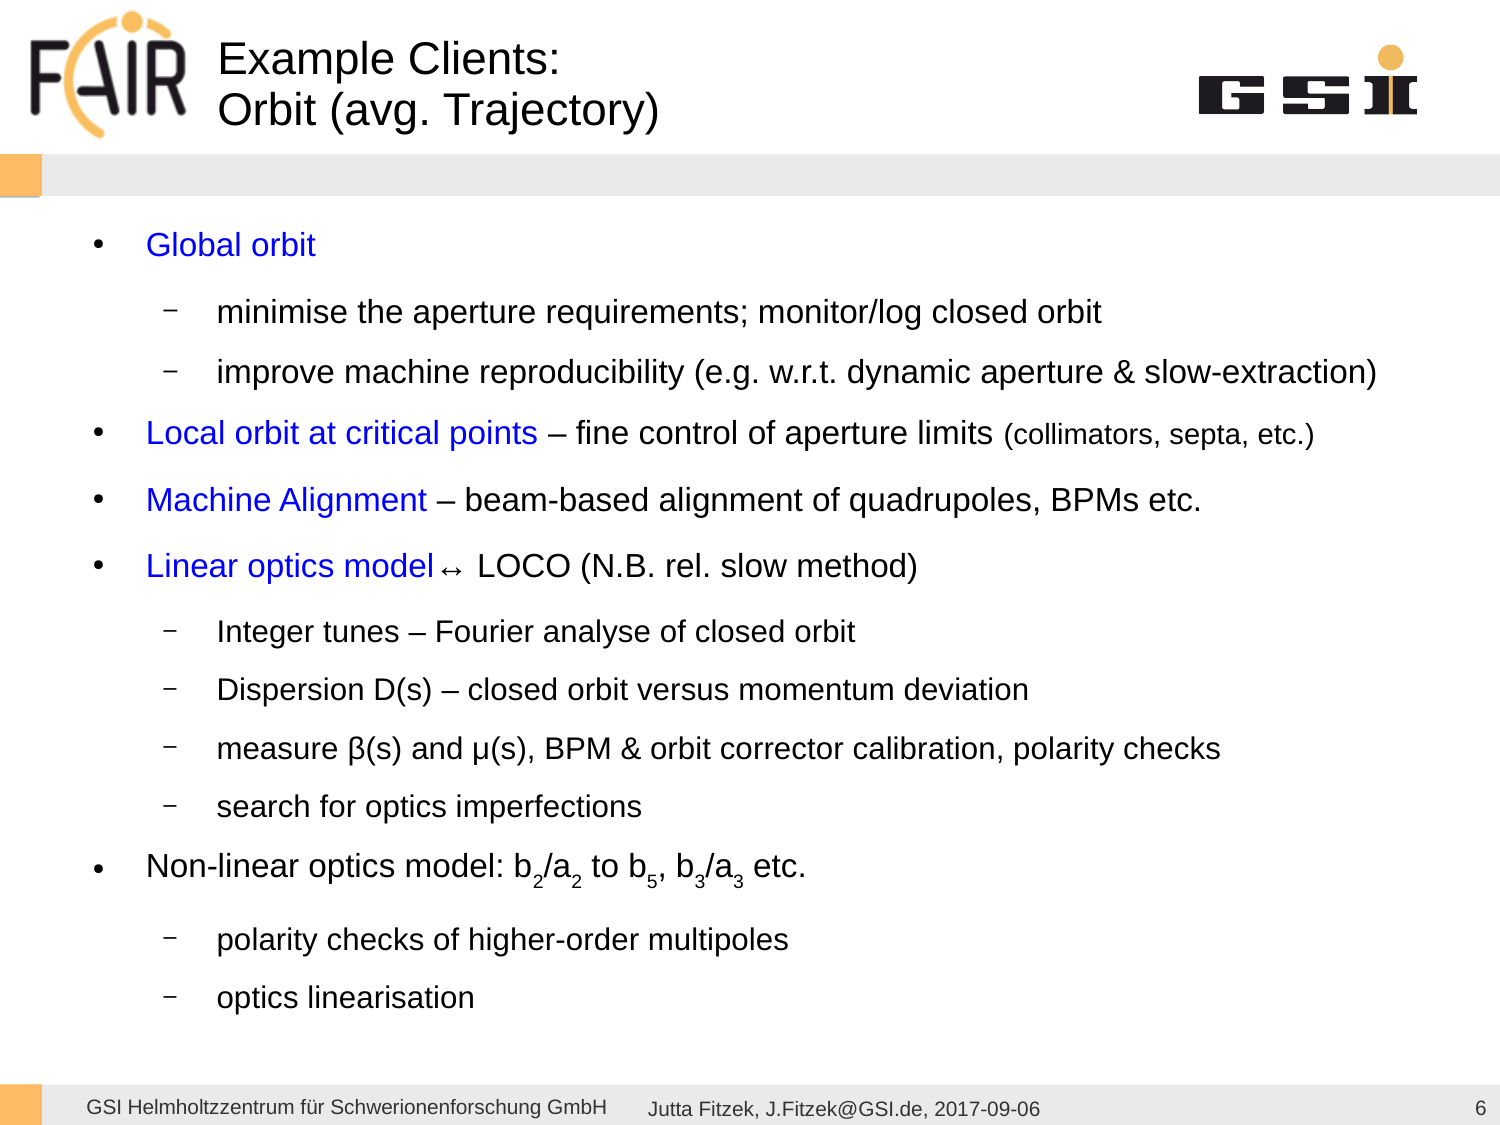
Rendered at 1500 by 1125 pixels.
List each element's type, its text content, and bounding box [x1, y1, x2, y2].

picture [1197, 42, 1419, 117]
list Global orbit minimise the aperture requirements; monitor/log closed orbit improve machine reproducibility (e.g. w.r.t. dynamic aperture & slow-extraction) Local orbit at critical points – fine control of aperture limits (collimators, septa, etc.) Machine Alignment – beam-based alignment of quadrupoles, BPMs etc. Linear optics model↔ LOCO (N.B. rel. slow method) Integer tunes – Fourier analyse of closed orbit Dispersion D(s) – closed orbit versus momentum deviation measure β(s) and μ(s), BPM & orbit corrector calibration, polarity checks search for optics imperfections Non-linear optics model: b2/a2 to b5, b3/a3 etc. polarity checks of higher-order multipoles optics linearisation [75, 226, 1425, 1050]
picture [30, 9, 187, 141]
title Example Clients: Orbit (avg. Trajectory) [217, 19, 1109, 149]
